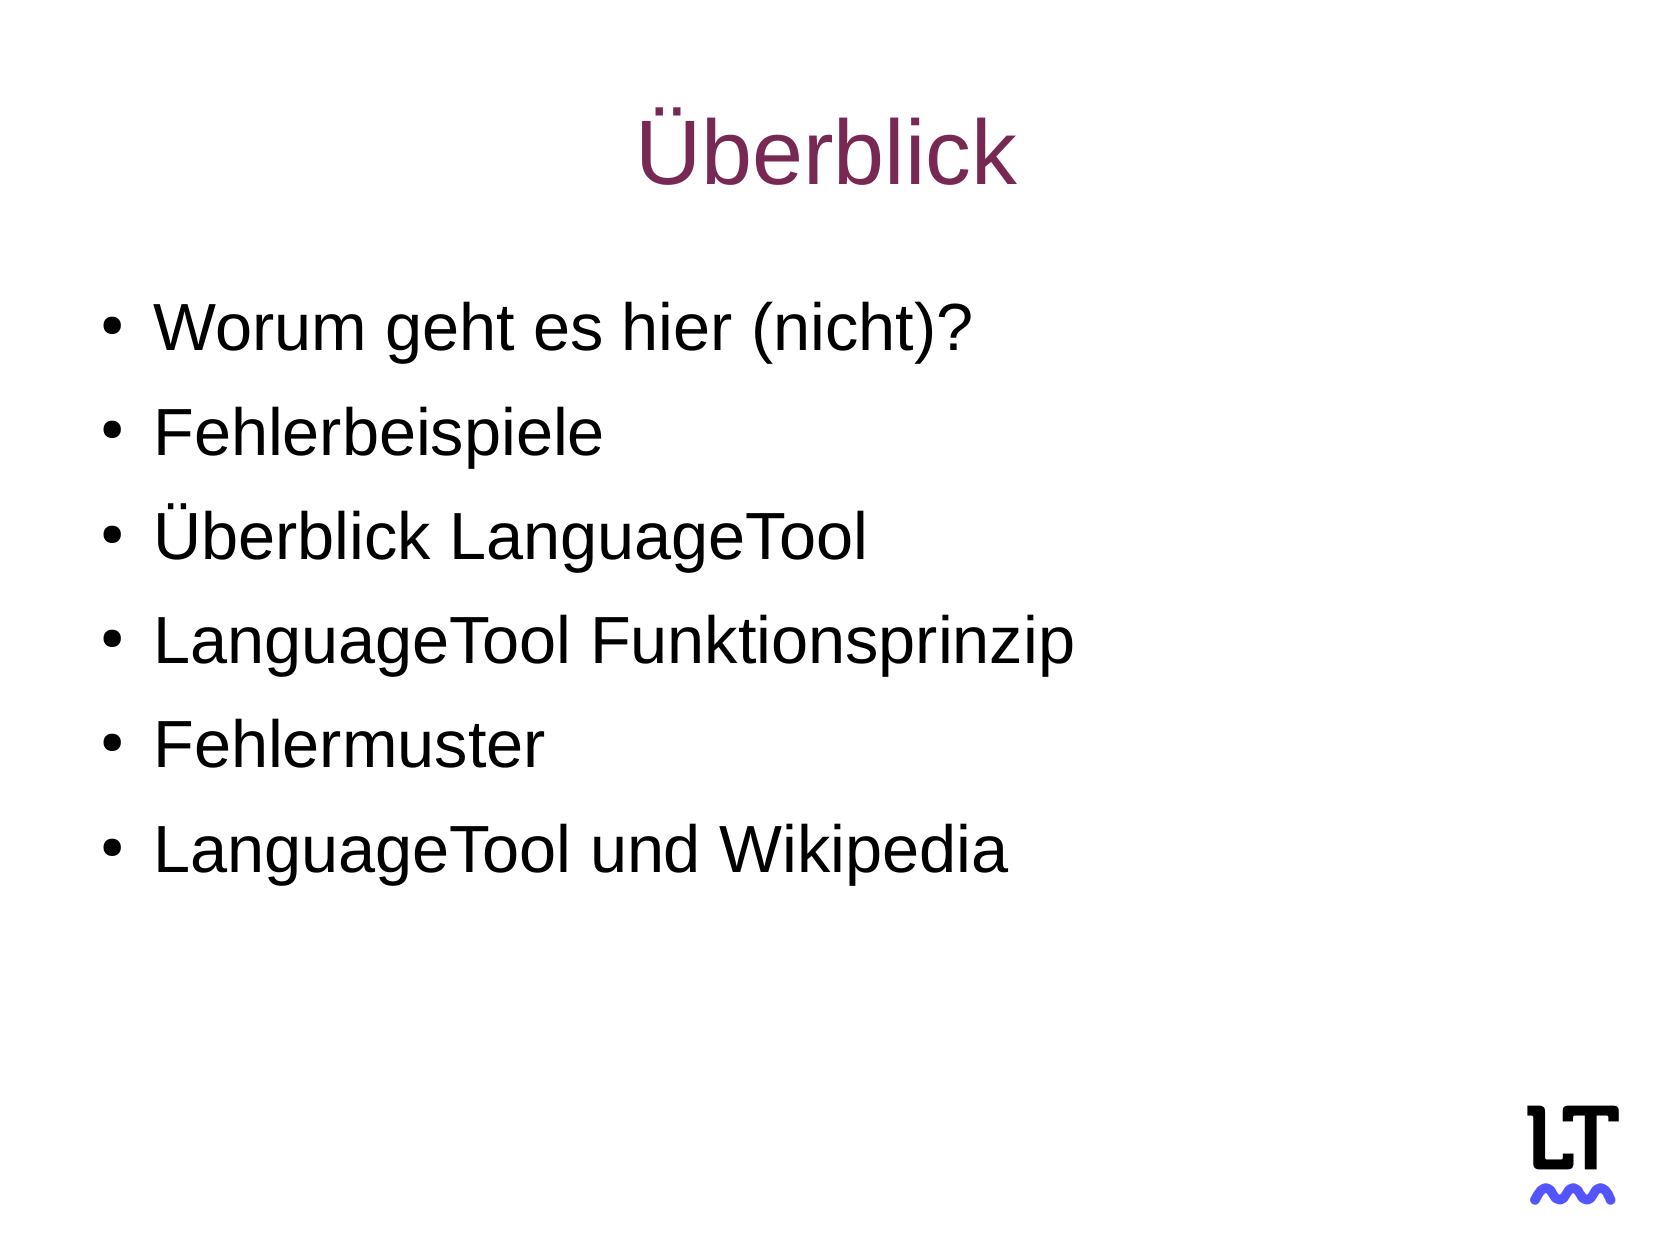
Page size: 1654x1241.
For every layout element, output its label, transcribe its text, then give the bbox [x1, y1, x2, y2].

picture [1500, 1086, 1645, 1229]
title Überblick [82, 49, 1571, 257]
list Worum geht es hier (nicht)? Fehlerbeispiele Überblick LanguageTool LanguageTool Funktionsprinzip Fehlermuster LanguageTool und Wikipedia [82, 290, 1538, 1010]
